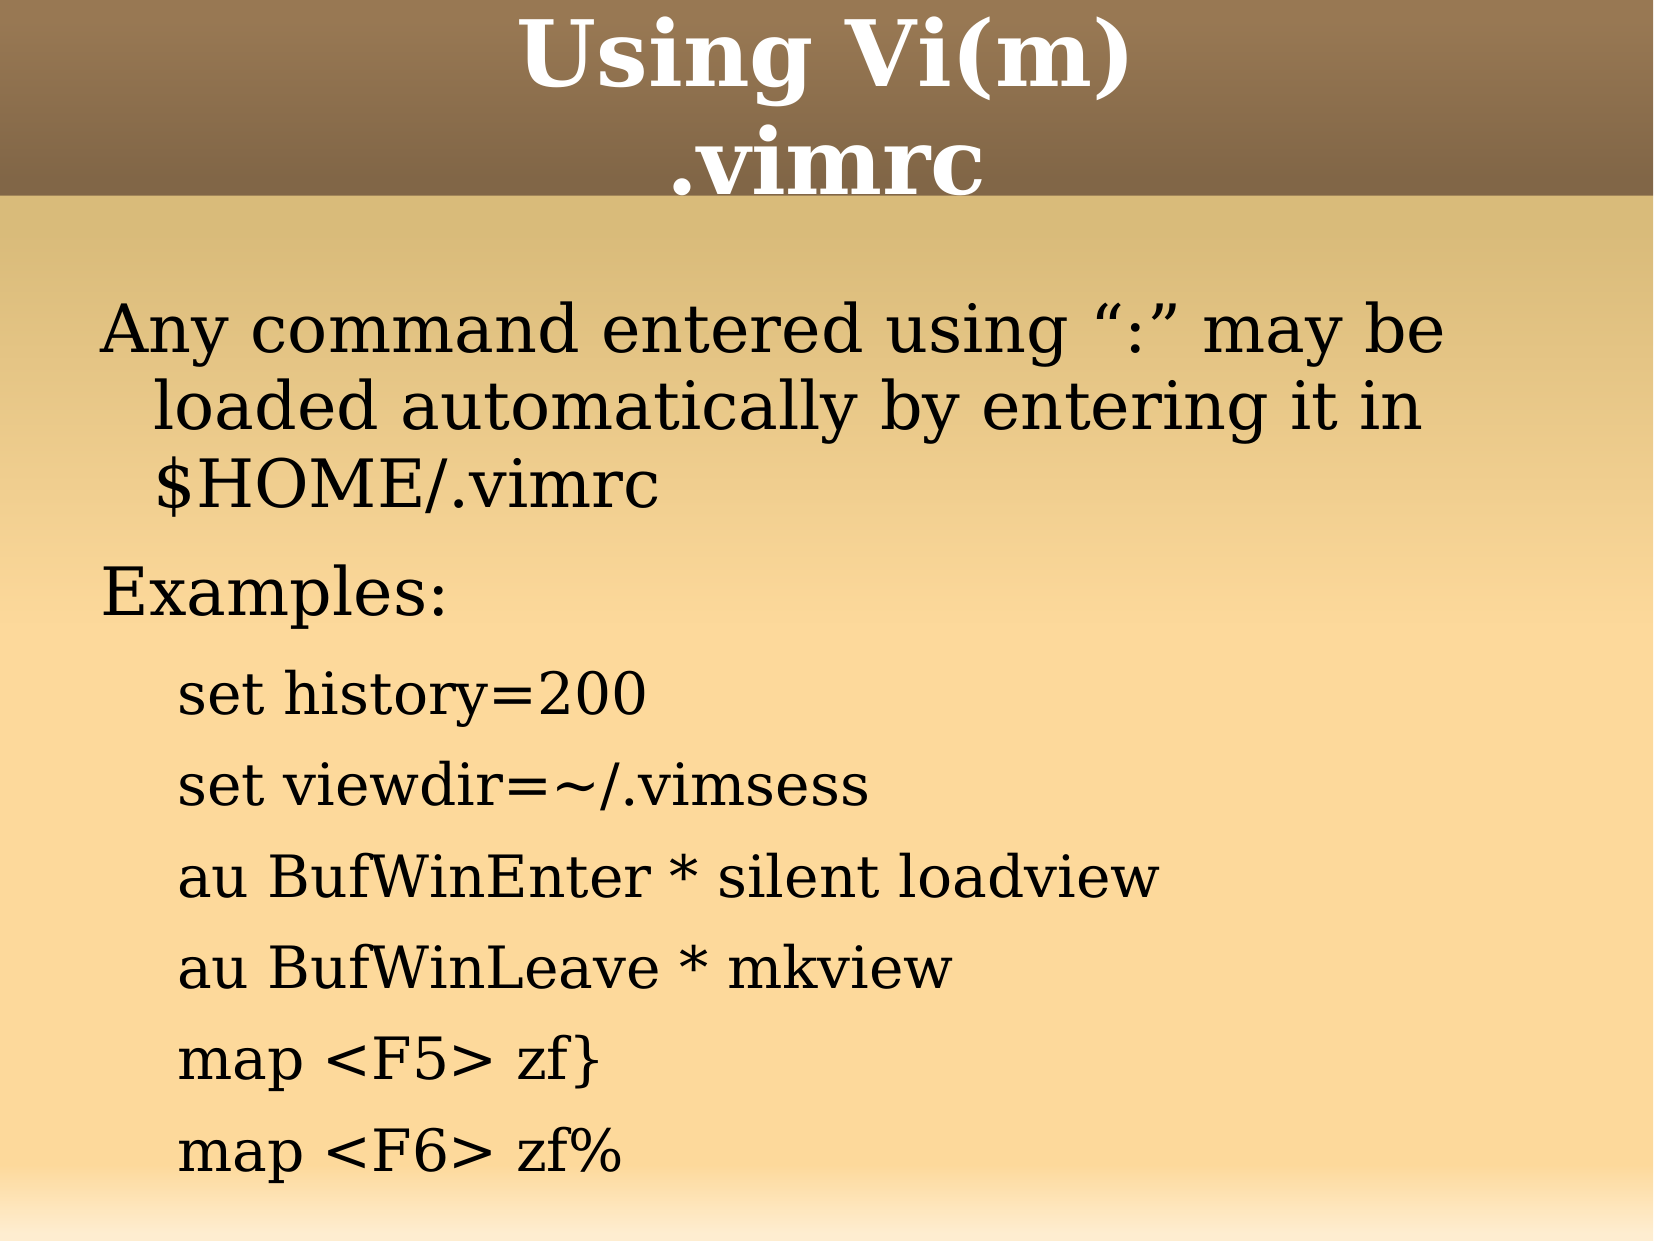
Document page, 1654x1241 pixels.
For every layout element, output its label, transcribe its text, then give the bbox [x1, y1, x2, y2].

title Using Vi(m) .vimrc [82, 0, 1571, 217]
picture [0, 0, 1654, 1241]
list Any command entered using “:” may be loaded automatically by entering it in $HOME/.vimrc Examples: set history=200 set viewdir=~/.vimsess au BufWinEnter * silent loadview au BufWinLeave * mkview map <F5> zf} map <F6> zf% [82, 290, 1571, 1186]
